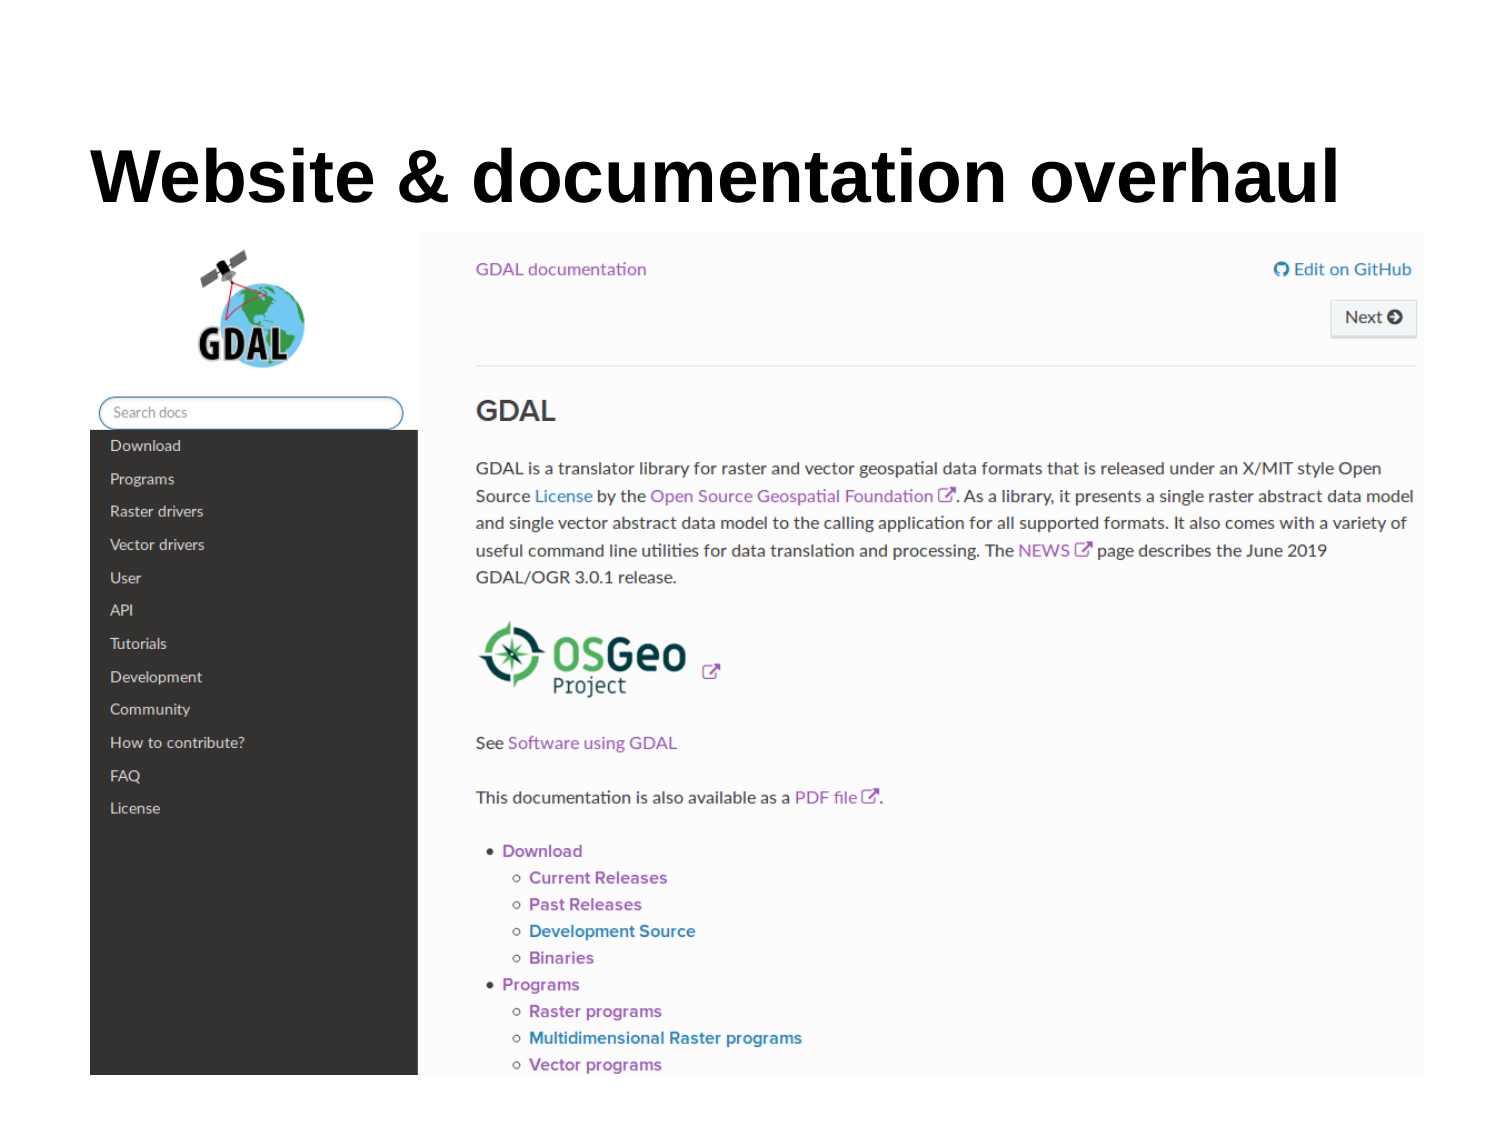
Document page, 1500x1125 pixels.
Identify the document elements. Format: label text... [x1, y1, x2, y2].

picture [90, 232, 1425, 1075]
title Website & documentation overhaul [75, 45, 1425, 233]
